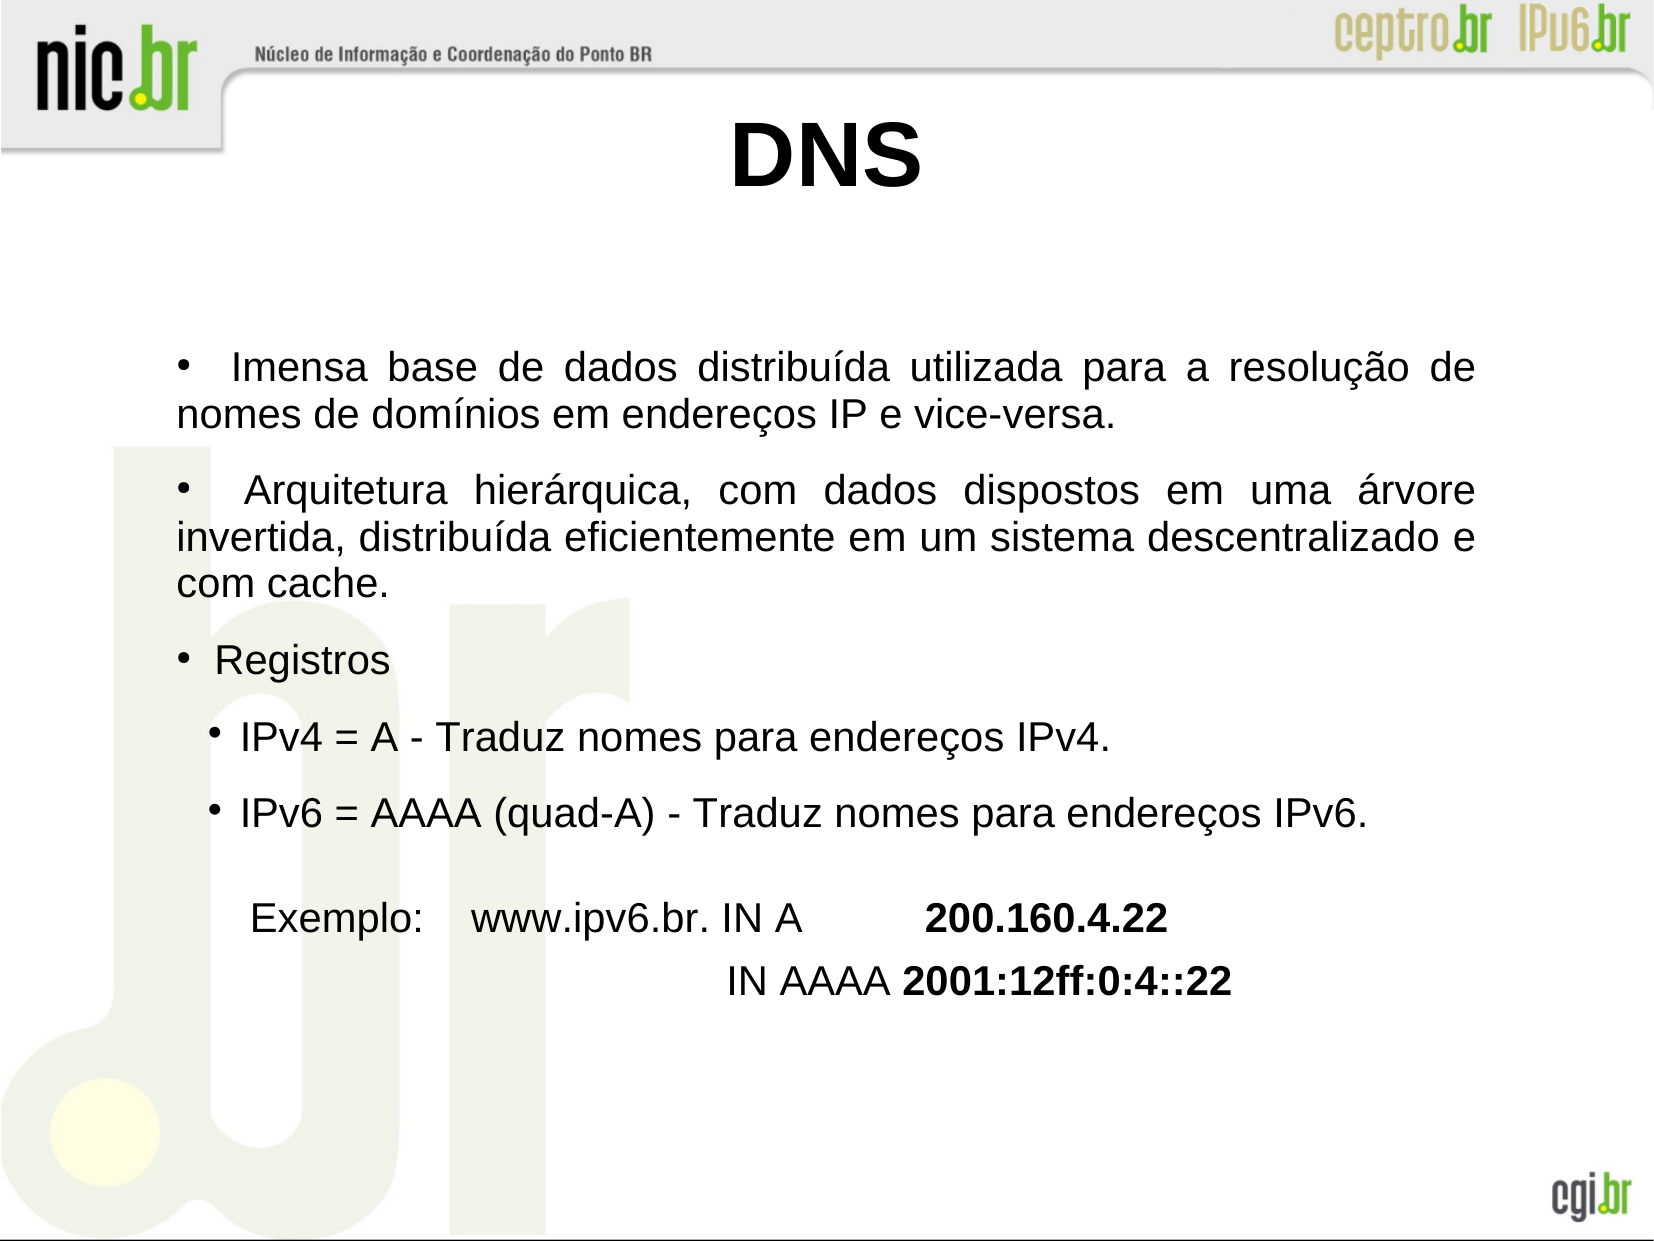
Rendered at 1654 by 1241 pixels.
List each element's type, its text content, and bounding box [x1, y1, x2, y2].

picture [0, 0, 1654, 1241]
text_box Imensa base de dados distribuída utilizada para a resolução de nomes de domínios em endereços IP e vice-versa. Arquitetura hierárquica, com dados dispostos em uma árvore invertida, distribuída eficientemente em um sistema descentralizado e com cache. Registros IPv4 = A - Traduz nomes para endereços IPv4. IPv6 = AAAA (quad-A) - Traduz nomes para endereços IPv6. Exemplo: www.ipv6.br. IN A 200.160.4.22 IN AAAA 2001:12ff:0:4::22 [161, 336, 1492, 975]
text_box DNS [88, 97, 1565, 215]
